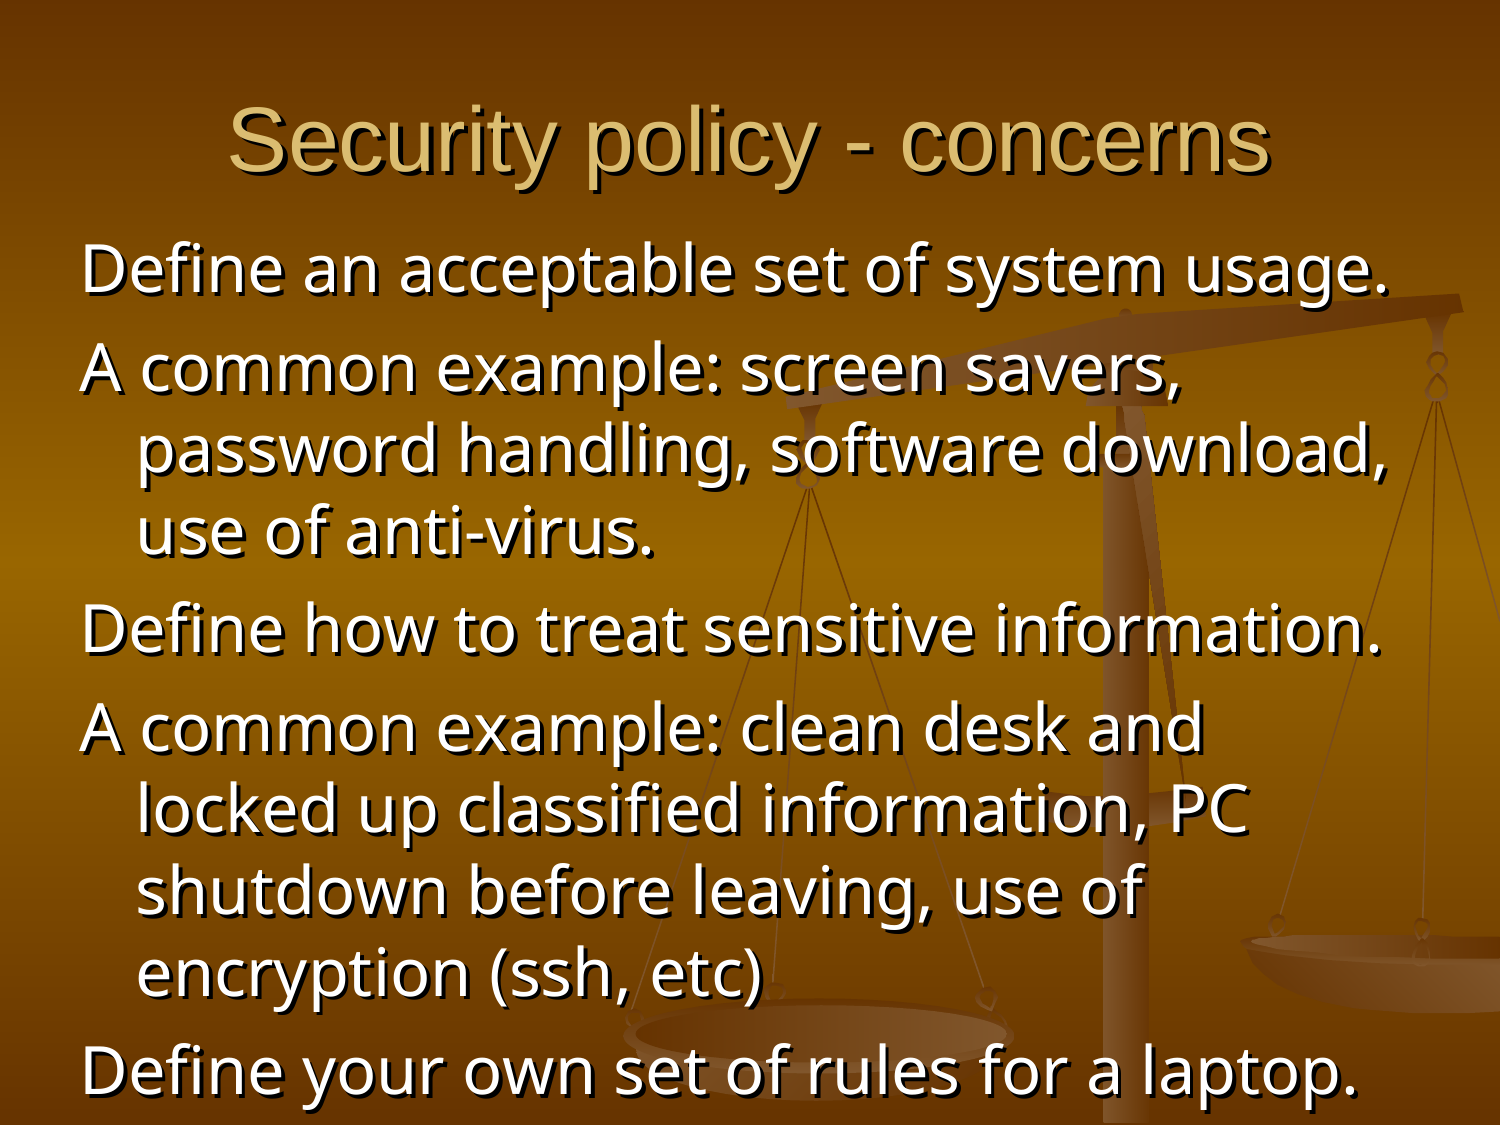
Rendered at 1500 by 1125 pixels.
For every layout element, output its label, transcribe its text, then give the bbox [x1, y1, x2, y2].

title Security policy - concerns [75, 45, 1426, 234]
list Define an acceptable set of system usage. A common example: screen savers, password handling, software download, use of anti-virus. Define how to treat sensitive information. A common example: clean desk and locked up classified information, PC shutdown before leaving, use of encryption (ssh, etc) Define your own set of rules for a laptop. [64, 219, 1415, 1083]
